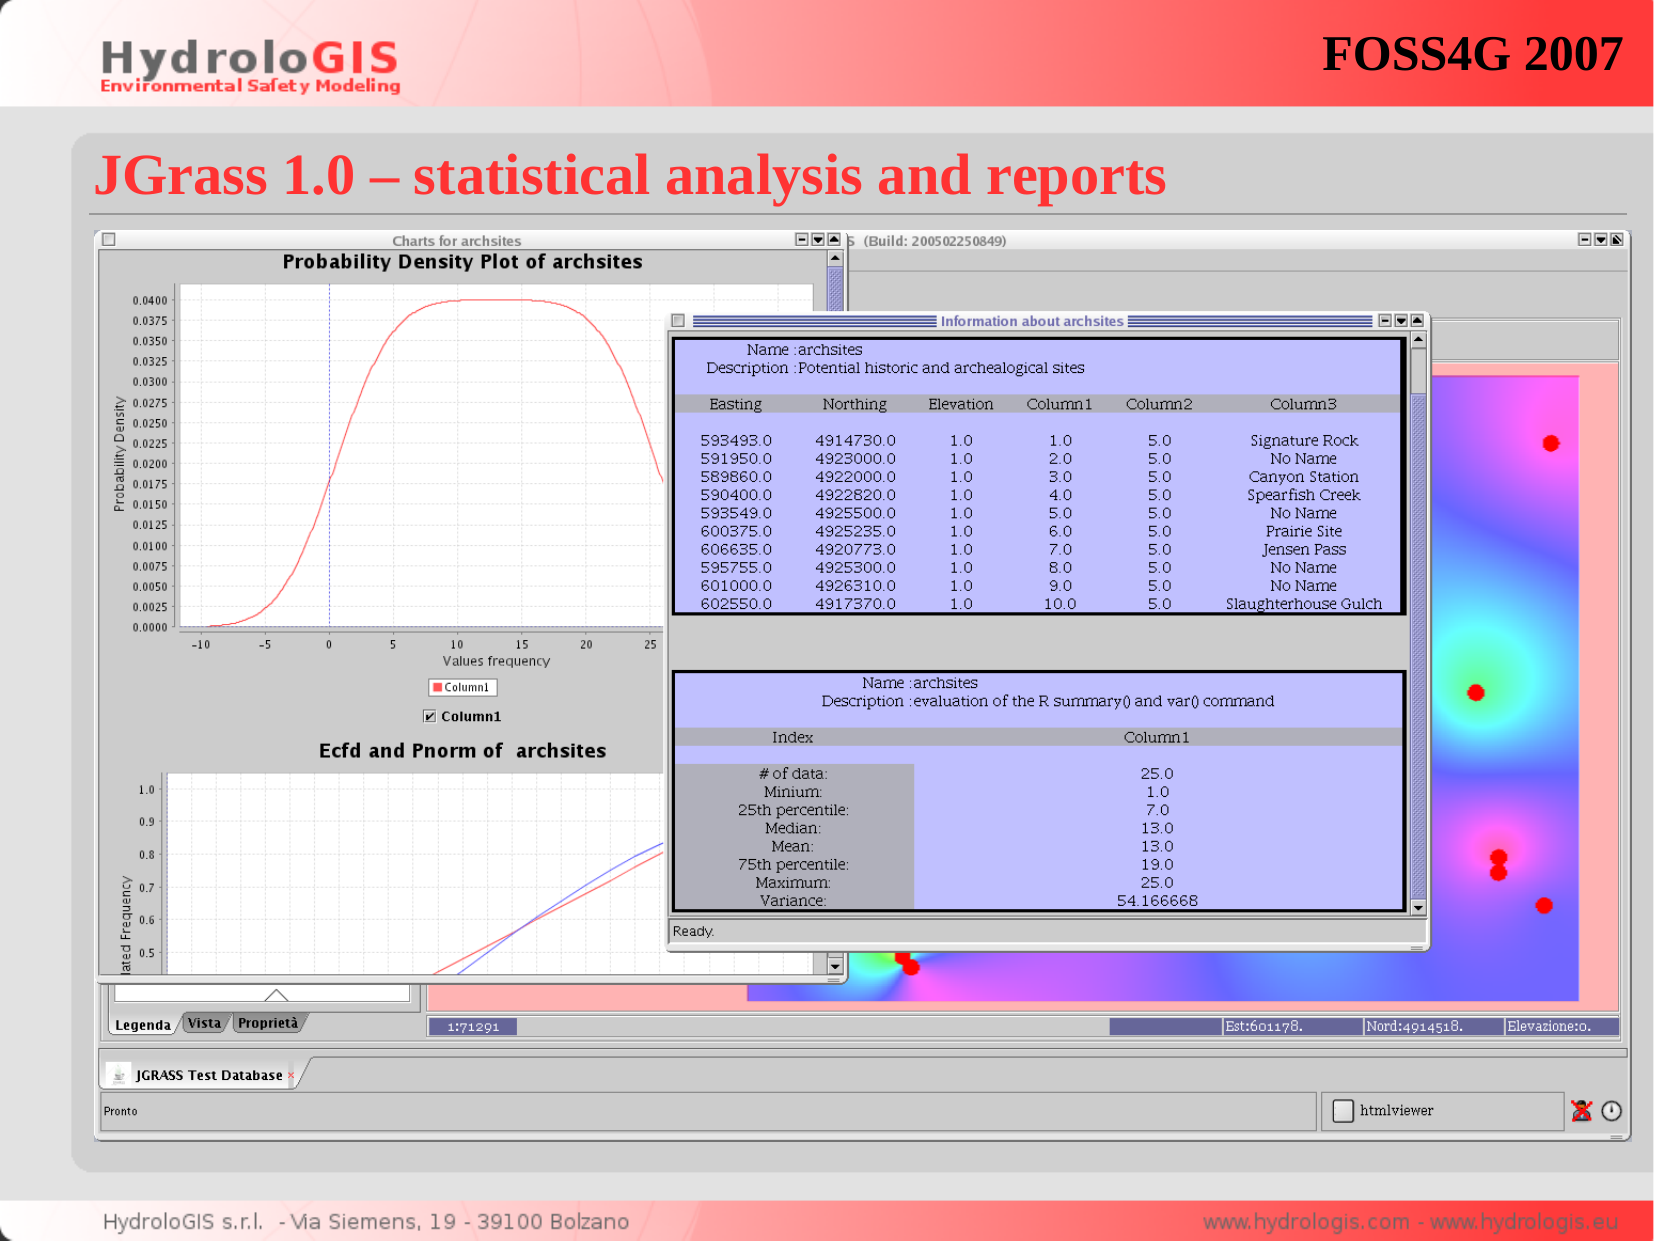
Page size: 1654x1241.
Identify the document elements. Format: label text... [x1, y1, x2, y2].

picture [0, 0, 1654, 1241]
title JGrass 1.0 – statistical analysis and reports [93, 135, 1600, 215]
